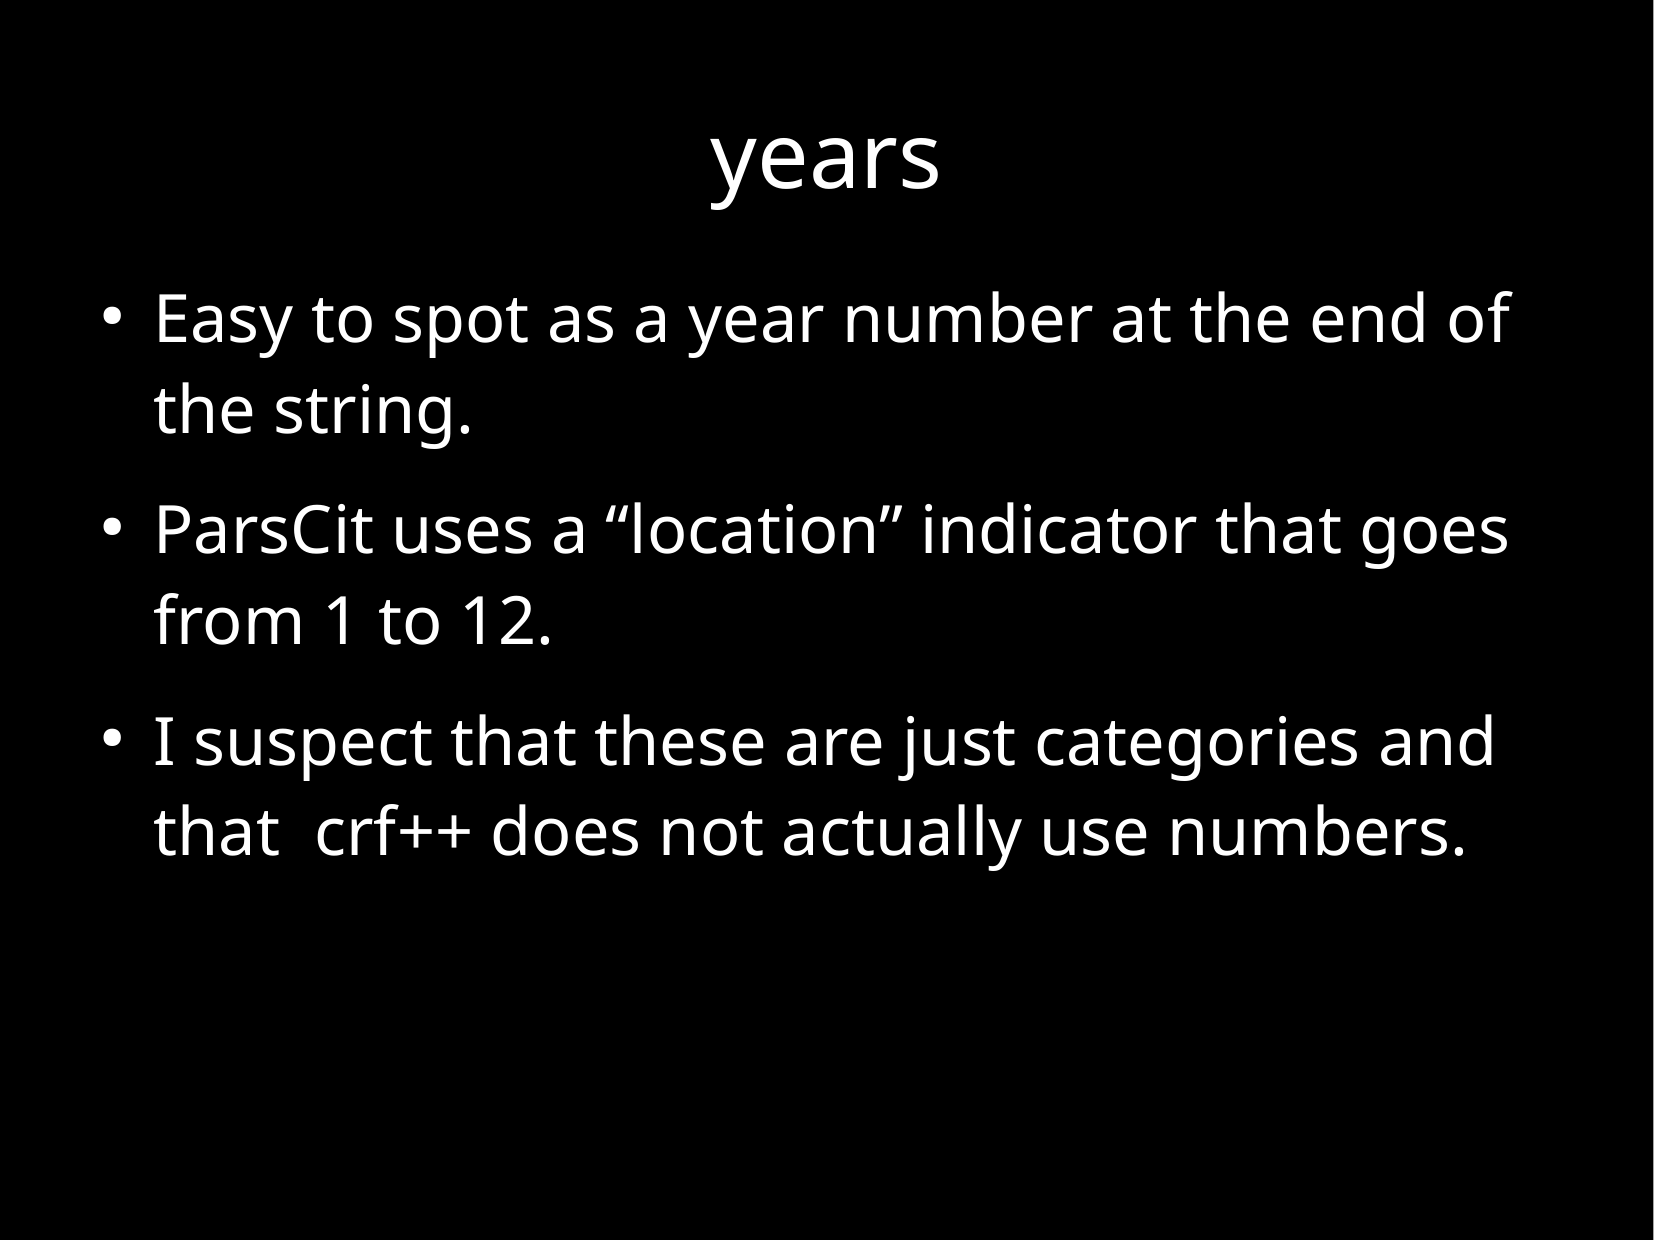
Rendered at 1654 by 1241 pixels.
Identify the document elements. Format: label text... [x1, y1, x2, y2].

list Easy to spot as a year number at the end of the string. ParsCit uses a “location” indicator that goes from 1 to 12. I suspect that these are just categories and that crf++ does not actually use numbers. [82, 271, 1571, 991]
title years [82, 49, 1571, 257]
